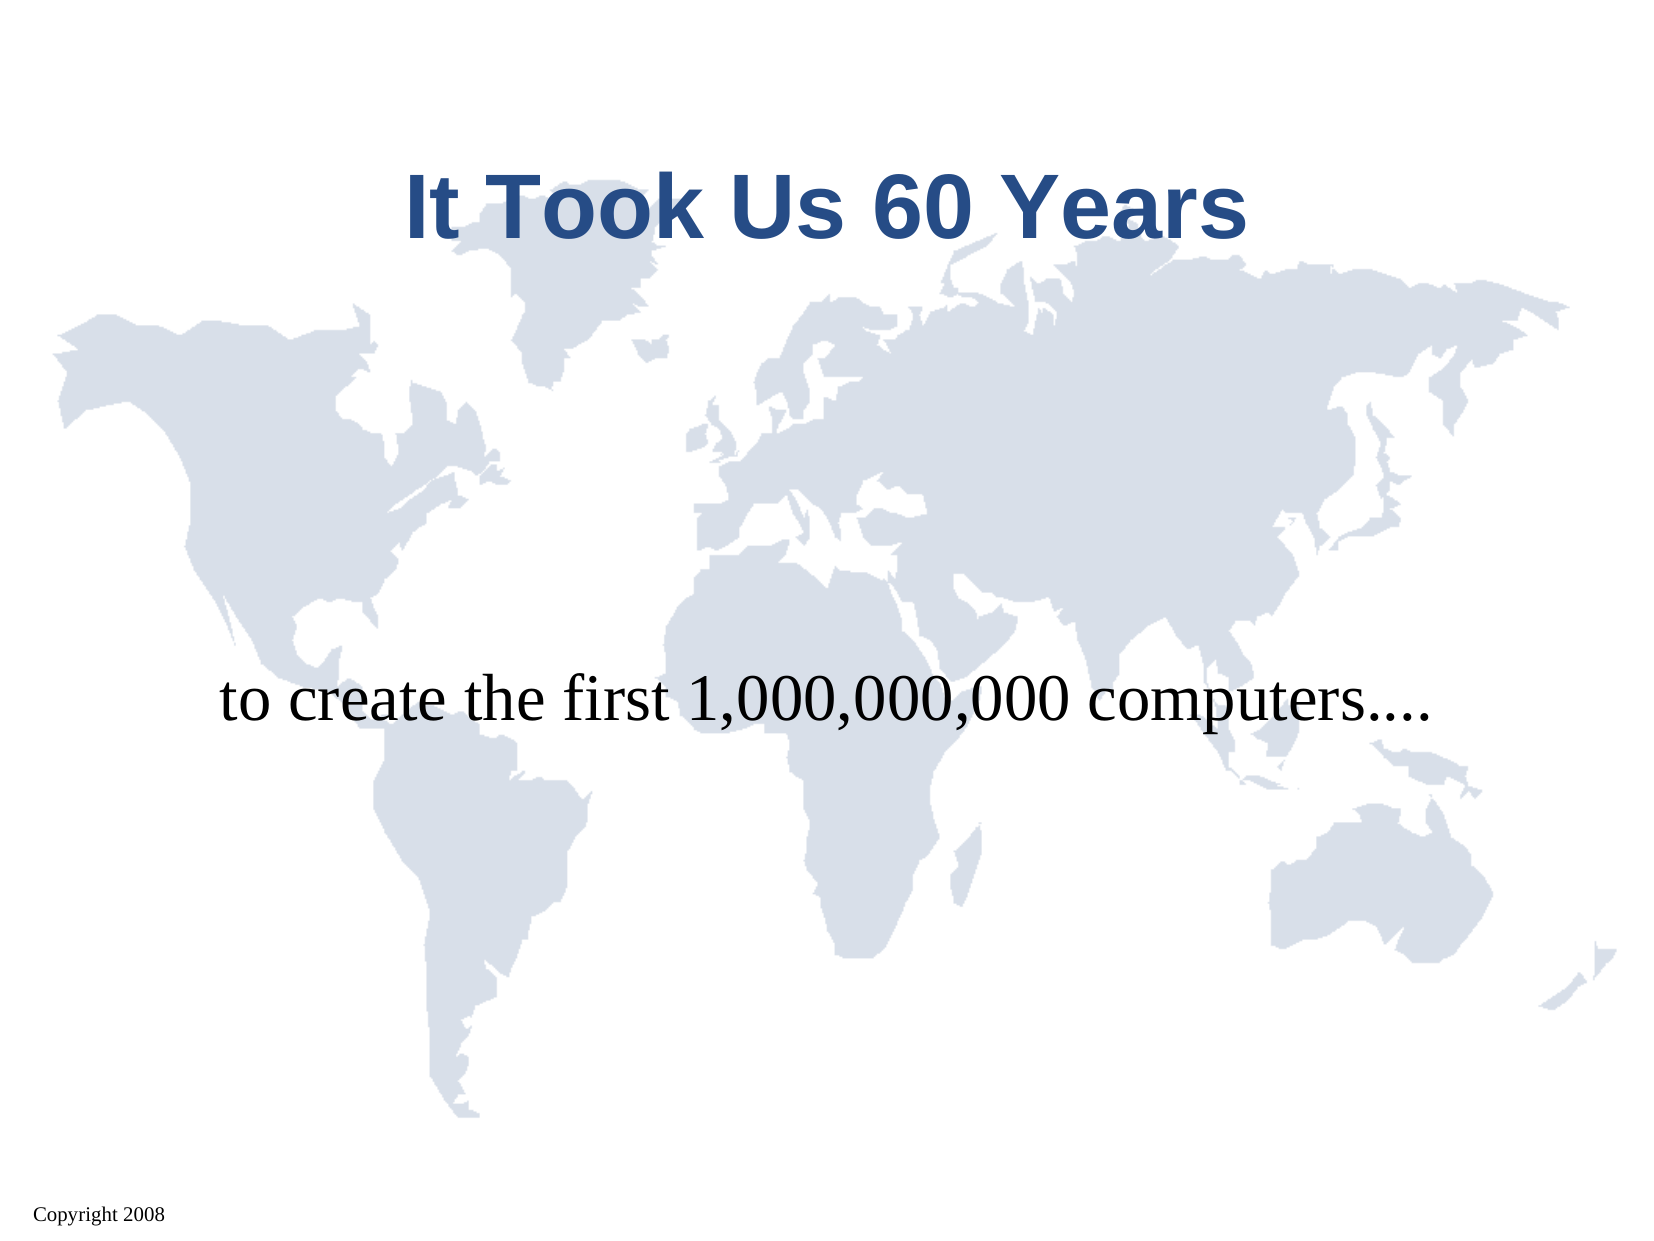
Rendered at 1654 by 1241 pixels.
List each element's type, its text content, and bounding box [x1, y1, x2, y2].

subtitle to create the first 1,000,000,000 computers.... [121, 344, 1534, 1127]
title It Took Us 60 Years [121, 102, 1534, 311]
picture [28, 99, 1645, 1154]
